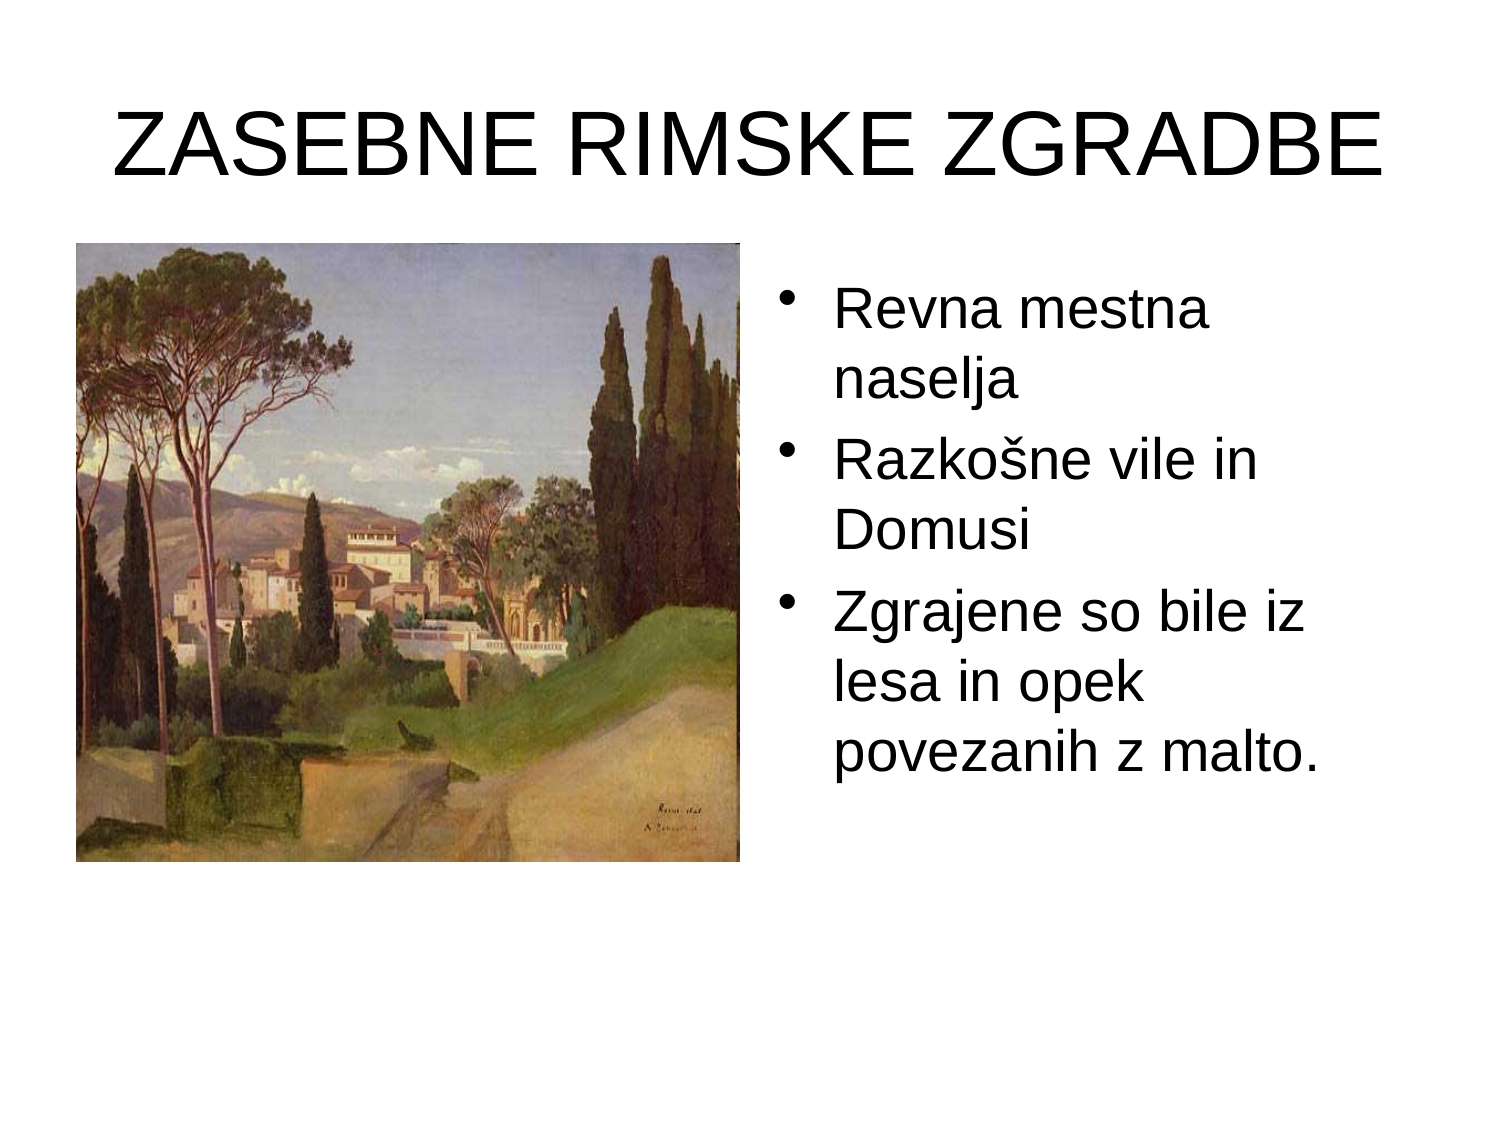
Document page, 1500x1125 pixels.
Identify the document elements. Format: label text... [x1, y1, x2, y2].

title ZASEBNE RIMSKE ZGRADBE [75, 45, 1425, 233]
picture [76, 243, 740, 862]
list Revna mestna naselja Razkošne vile in Domusi Zgrajene so bile iz lesa in opek povezanih z malto. [762, 262, 1425, 1005]
